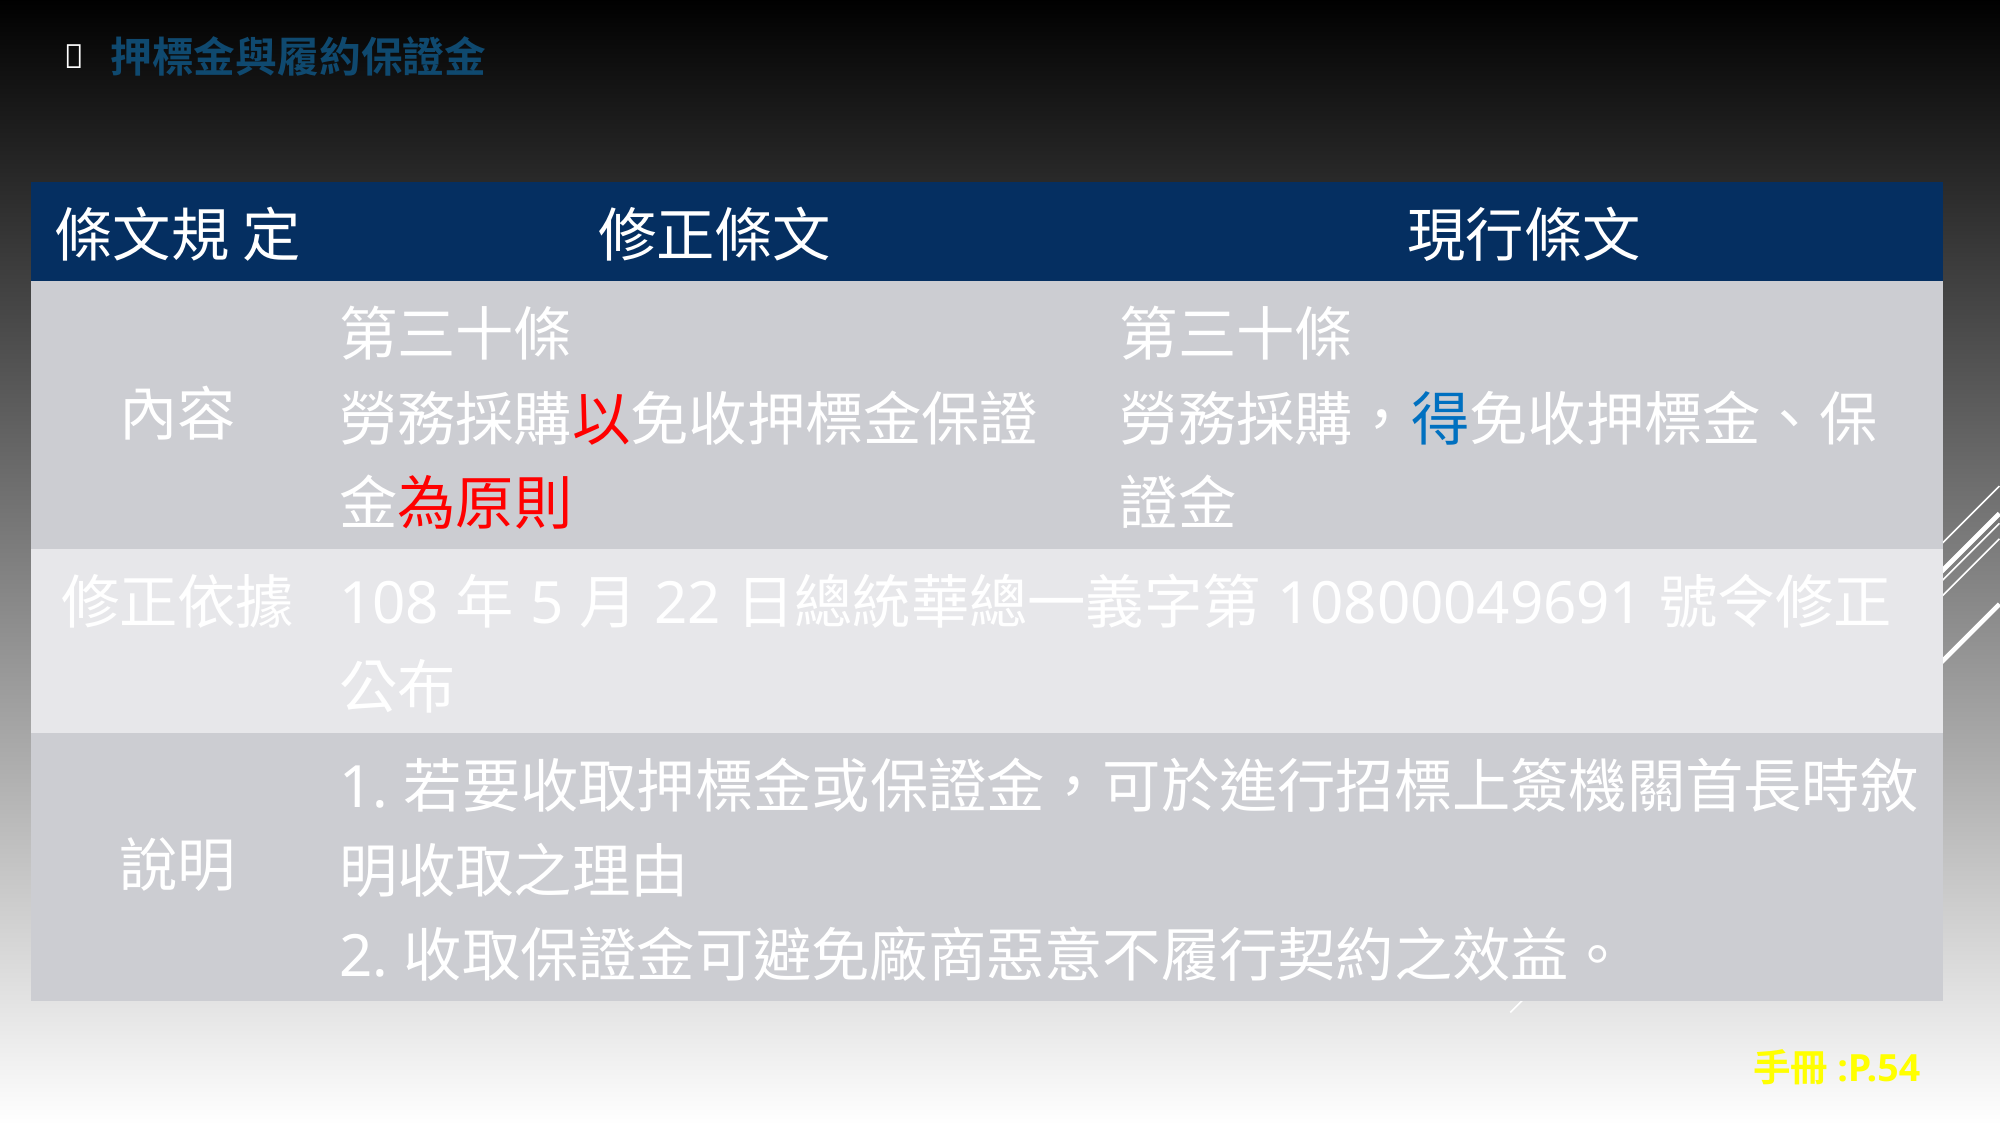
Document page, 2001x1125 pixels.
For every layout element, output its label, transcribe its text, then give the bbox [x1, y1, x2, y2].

list 押標金與履約保證金 [48, 22, 1449, 145]
text_box 手冊:P.54 [1738, 1036, 1997, 1097]
table_cell 修正依據 [31, 549, 324, 733]
table_header 現行條文 [1105, 182, 1943, 281]
table_cell 108年5月22日總統華總一義字第10800049691號令修正公布 [324, 549, 1943, 733]
table_header 條文規 定 [31, 182, 324, 281]
table_cell 第三十條 勞務採購以免收押標金保證金為原則 [324, 281, 1105, 549]
table_cell 第三十條 勞務採購，得免收押標金、保證金 [1105, 281, 1943, 549]
table_cell 內容 [31, 281, 324, 549]
table_cell 1.若要收取押標金或保證金，可於進行招標上簽機關首長時敘明收取之理由 2.收取保證金可避免廠商惡意不履行契約之效益。 [324, 733, 1943, 1001]
table_cell 說明 [31, 733, 324, 1001]
table_header 修正條文 [324, 182, 1105, 281]
